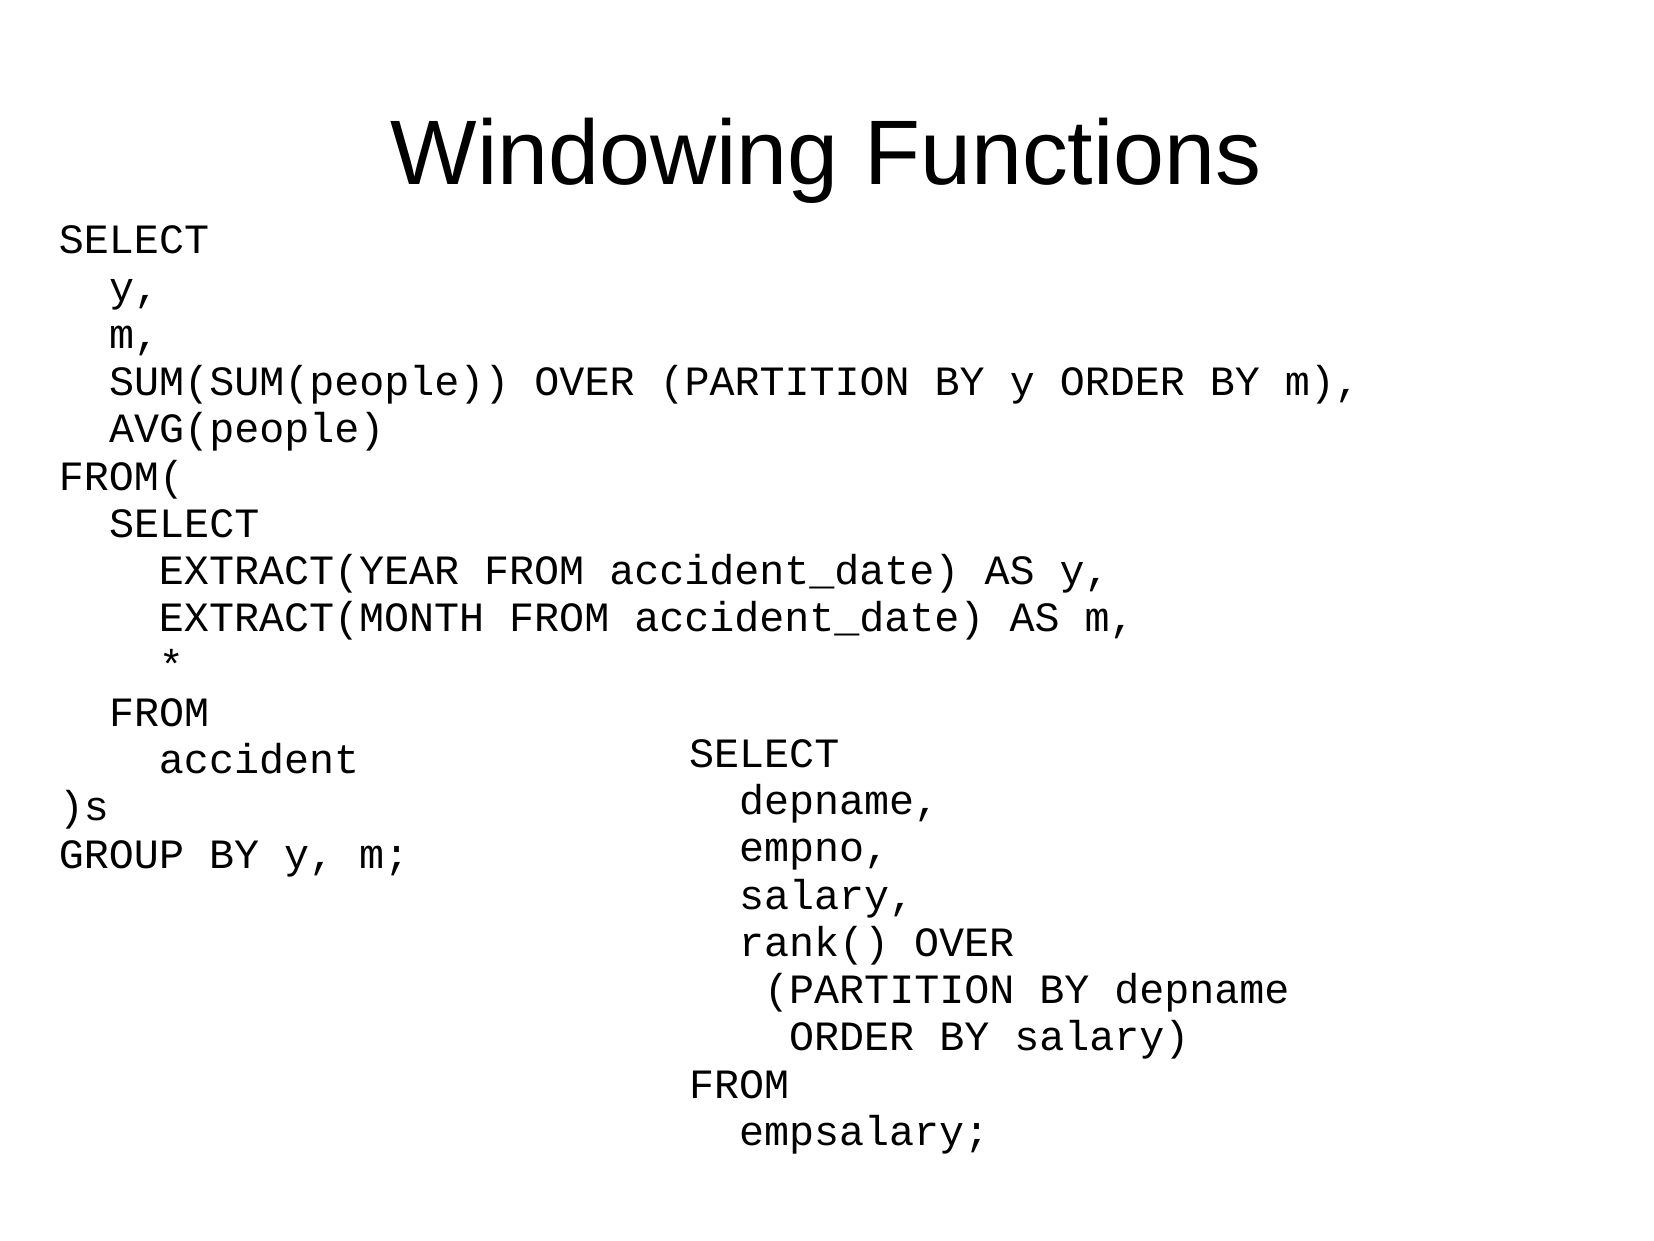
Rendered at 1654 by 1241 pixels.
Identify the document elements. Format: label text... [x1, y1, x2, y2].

title Windowing Functions [82, 49, 1571, 257]
text_box SELECT depname, empno, salary, rank() OVER (PARTITION BY depname ORDER BY salary) FROM empsalary; [674, 893, 1476, 1211]
text_box SELECT y, m, SUM(SUM(people)) OVER (PARTITION BY y ORDER BY m), AVG(people) FROM( SELECT EXTRACT(YEAR FROM accident_date) AS y, EXTRACT(MONTH FROM accident_date) AS m, * FROM accident )s GROUP BY y, m; [44, 211, 1557, 893]
